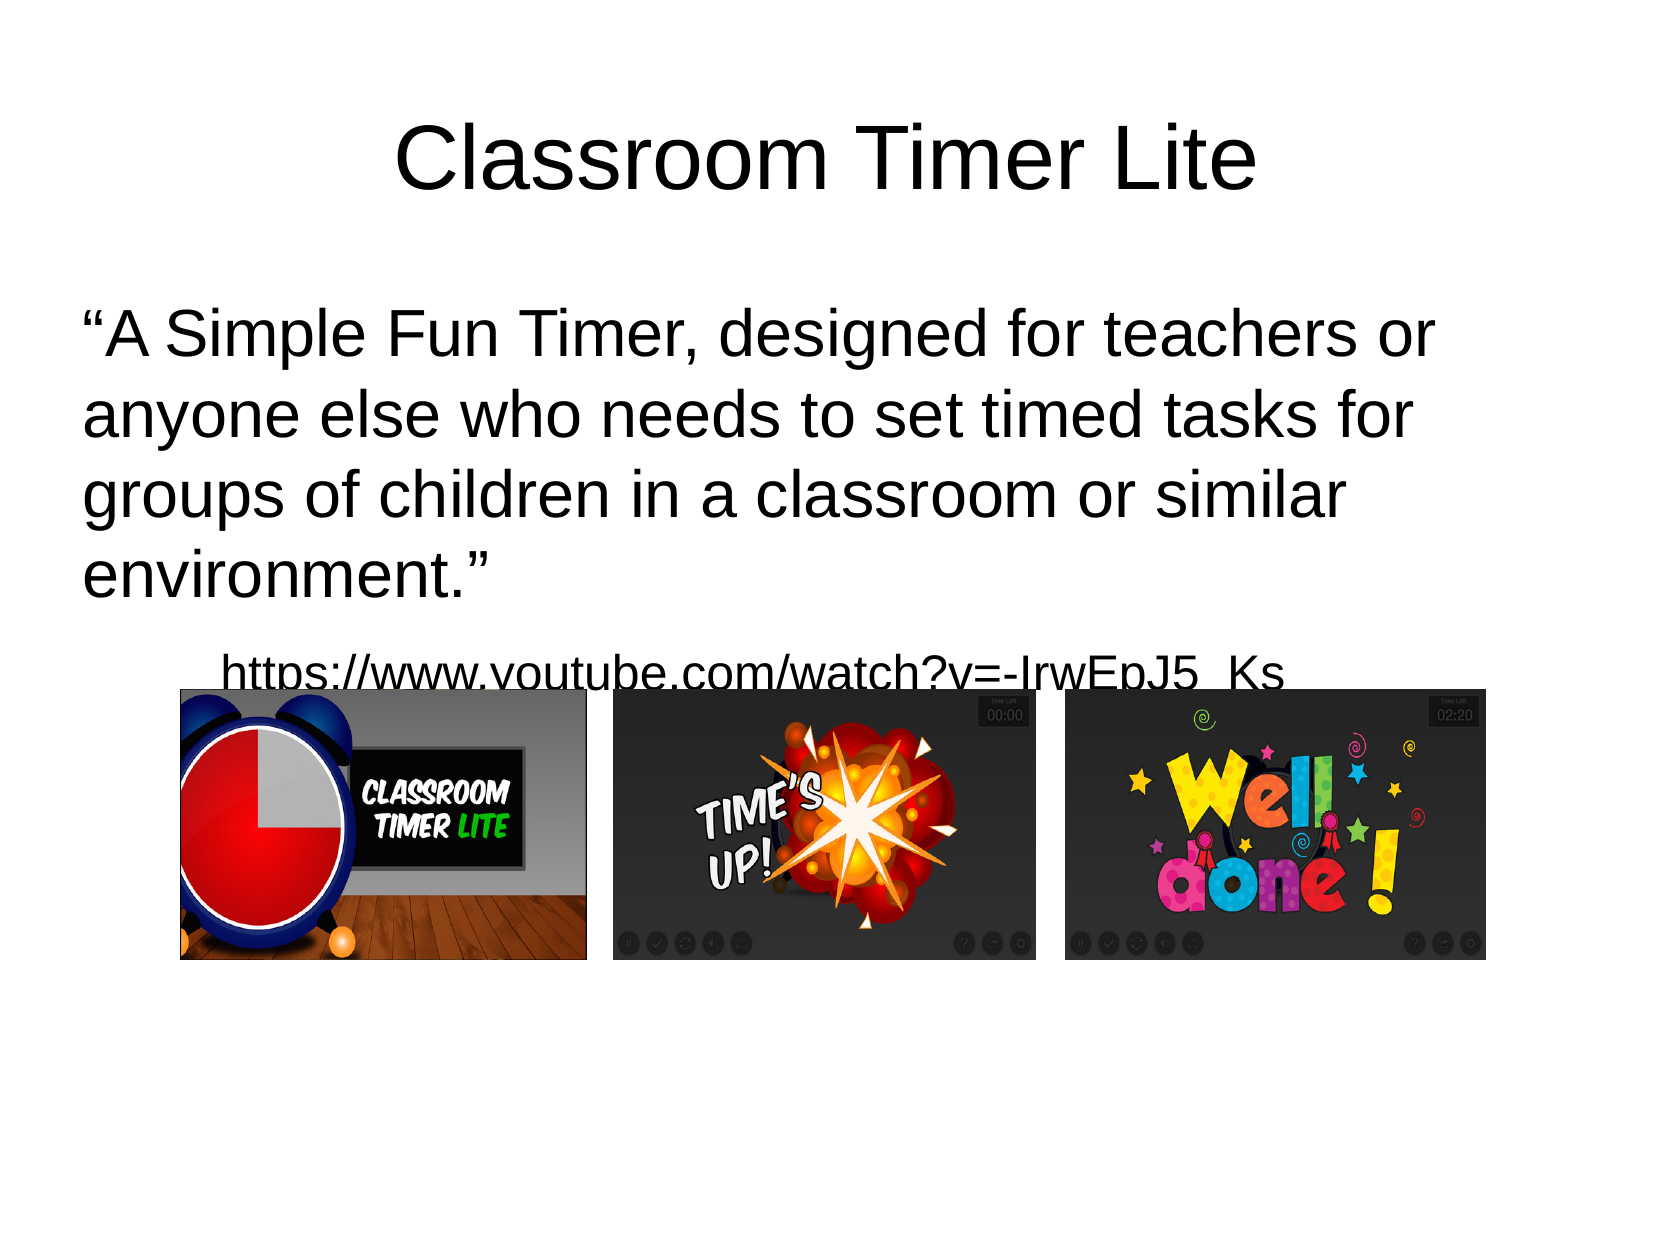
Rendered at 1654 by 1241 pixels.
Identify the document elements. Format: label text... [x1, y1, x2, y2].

list “A Simple Fun Timer, designed for teachers or anyone else who needs to set timed tasks for groups of children in a classroom or similar environment.” https://www.youtube.com/watch?v=-IrwEpJ5_Ks [82, 290, 1571, 1010]
picture [1065, 690, 1486, 961]
picture [180, 690, 587, 961]
title Classroom Timer Lite [82, 49, 1571, 257]
picture [613, 690, 1036, 961]
